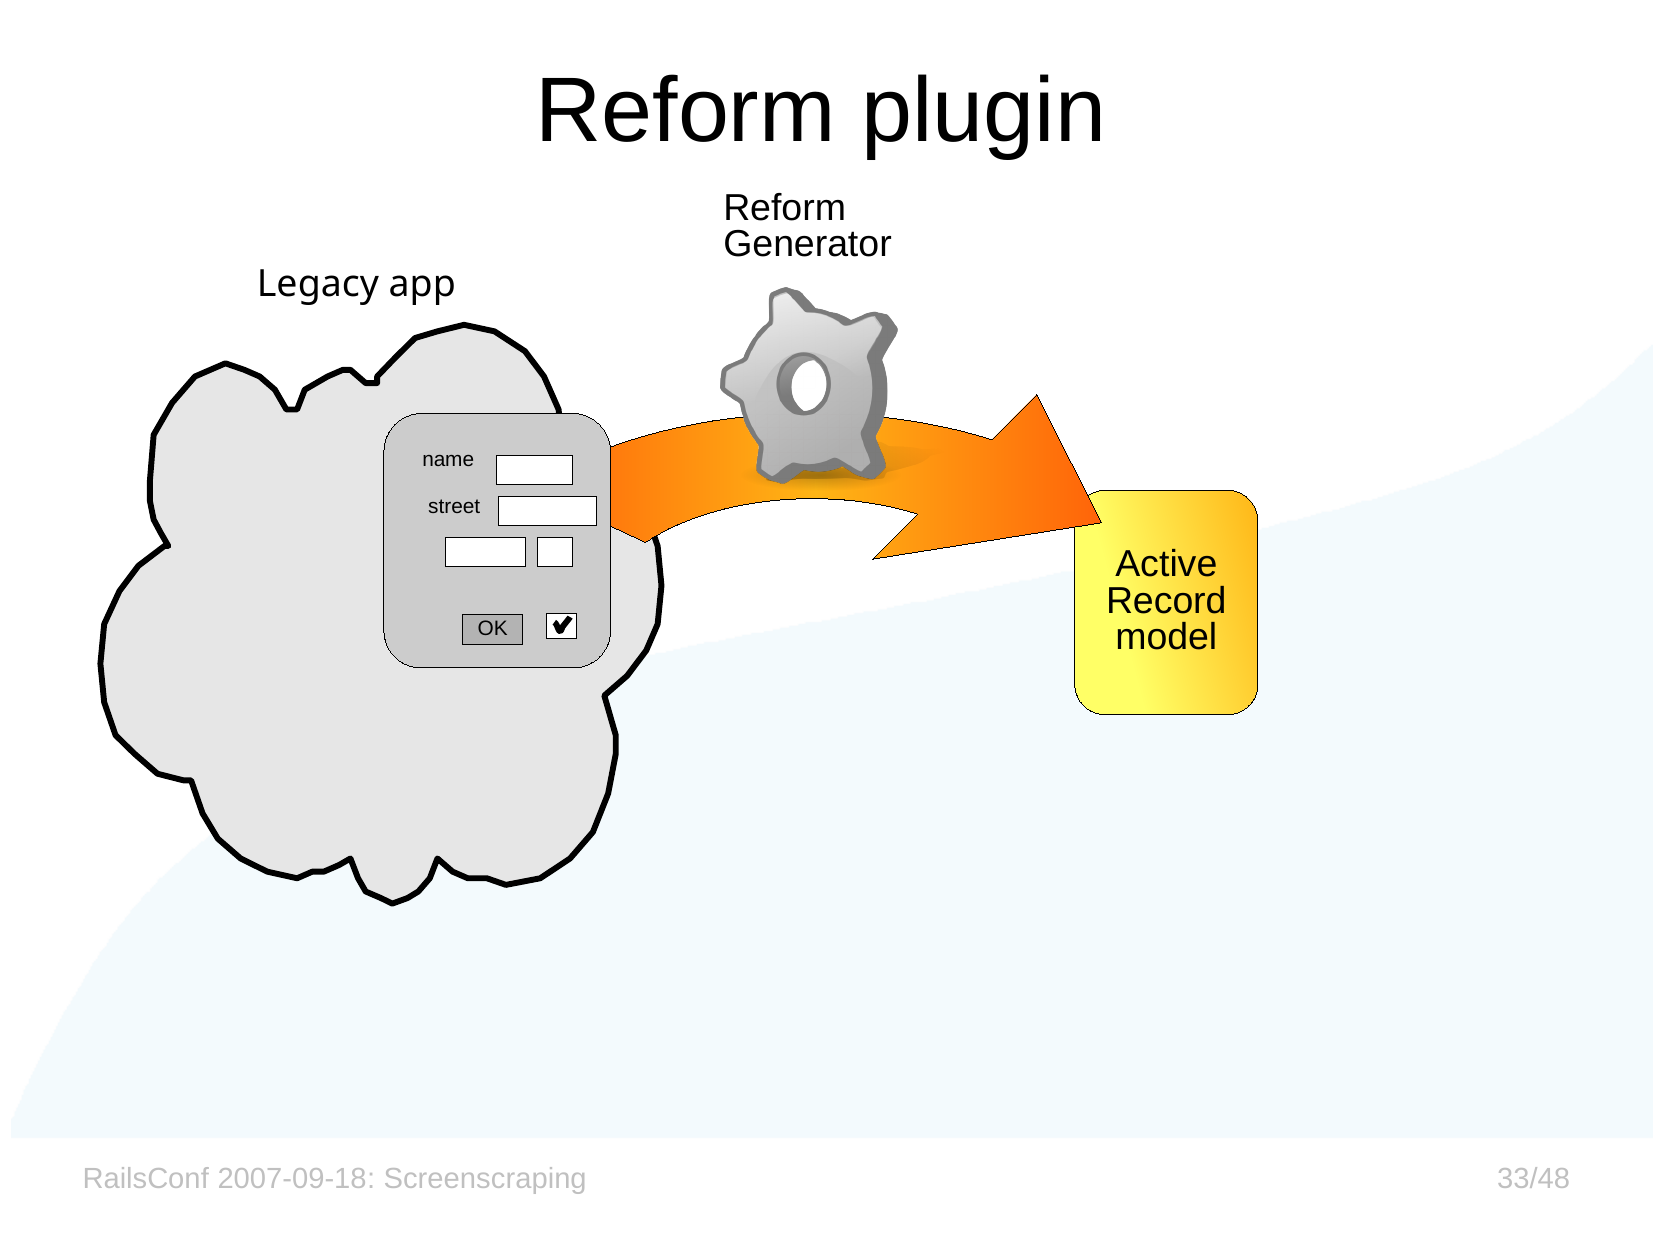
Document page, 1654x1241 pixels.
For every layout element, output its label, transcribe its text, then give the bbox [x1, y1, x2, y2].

title Reform plugin [23, 49, 1619, 178]
text_box street [413, 490, 532, 529]
text_box Reform Generator [708, 183, 945, 278]
text_box name [407, 442, 526, 482]
picture [11, 0, 1653, 1231]
text_box OK [462, 614, 523, 645]
text_box Legacy app [242, 253, 502, 315]
text_box Active Record model [1074, 490, 1258, 715]
text_box [100, 324, 1102, 904]
